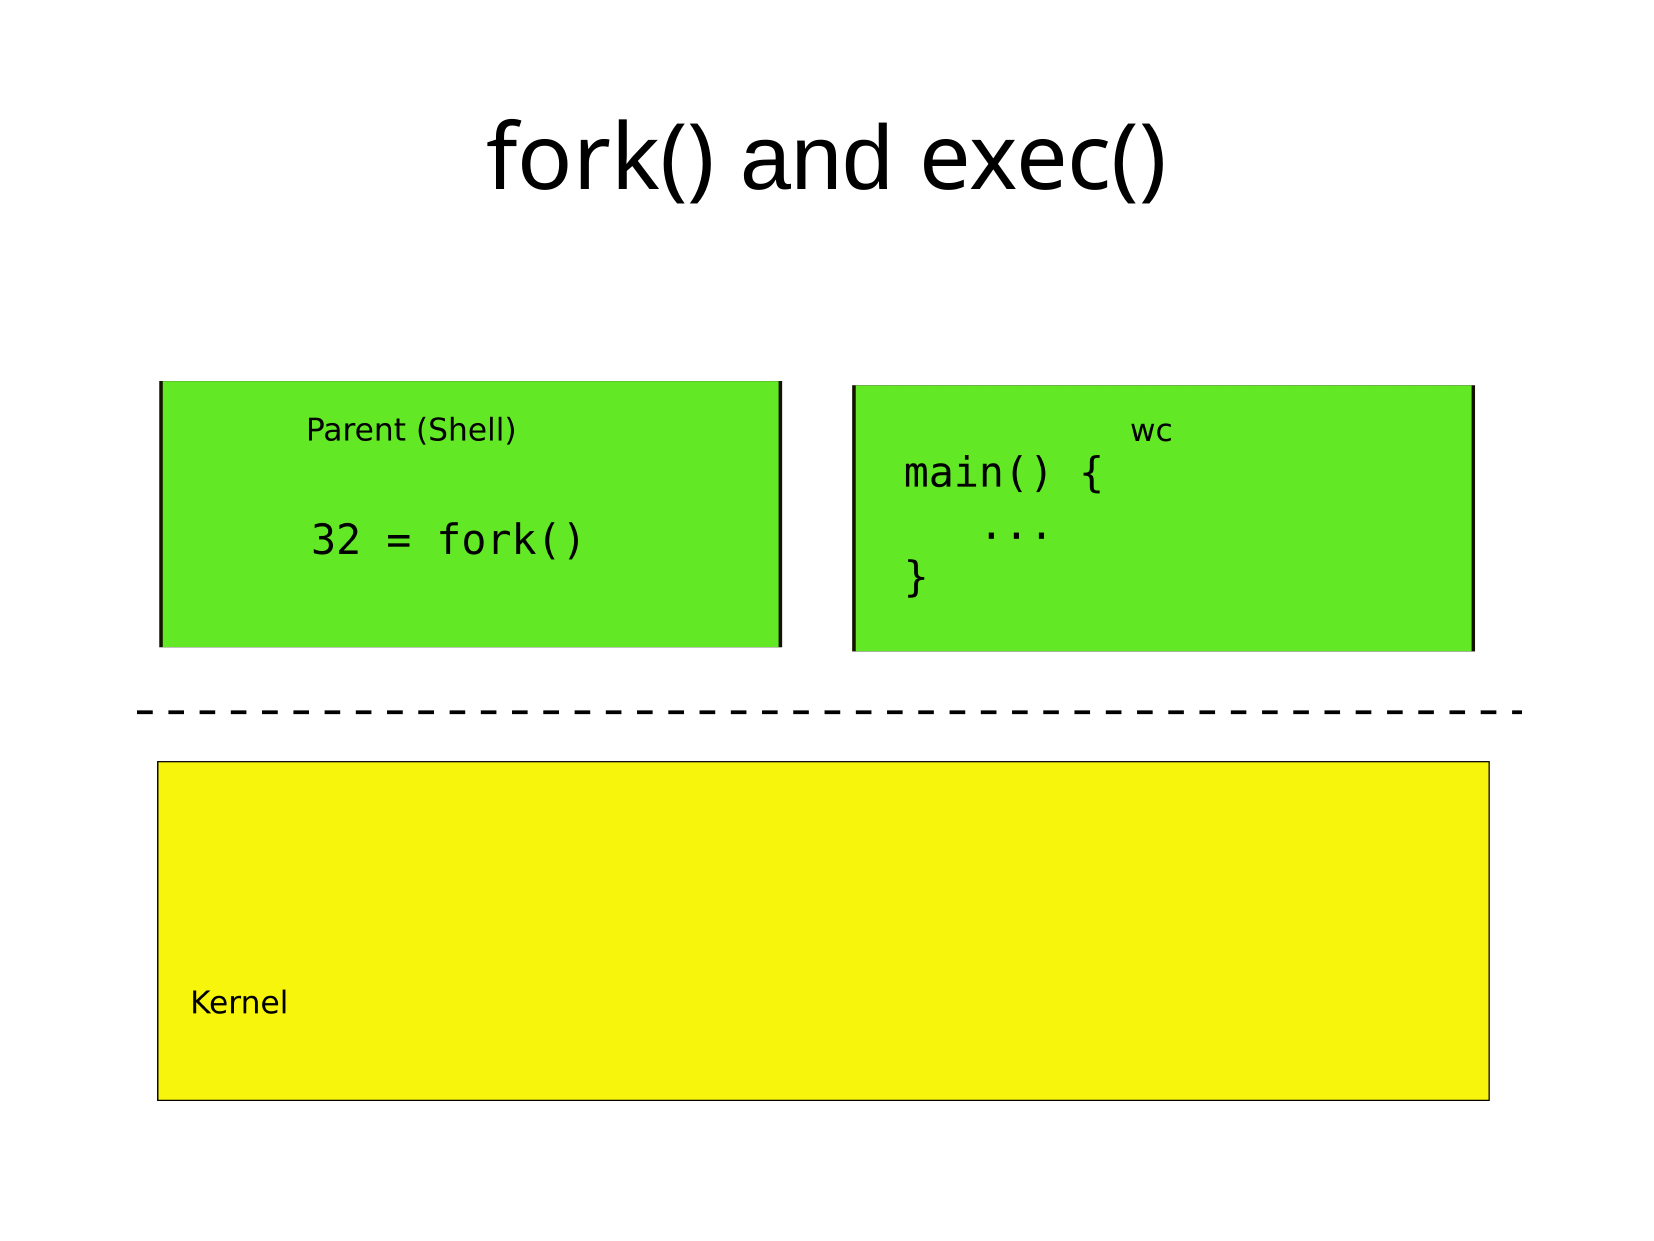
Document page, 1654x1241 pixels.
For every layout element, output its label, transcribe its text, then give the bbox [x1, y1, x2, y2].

picture [137, 381, 1522, 1101]
title fork() and exec() [82, 49, 1571, 257]
